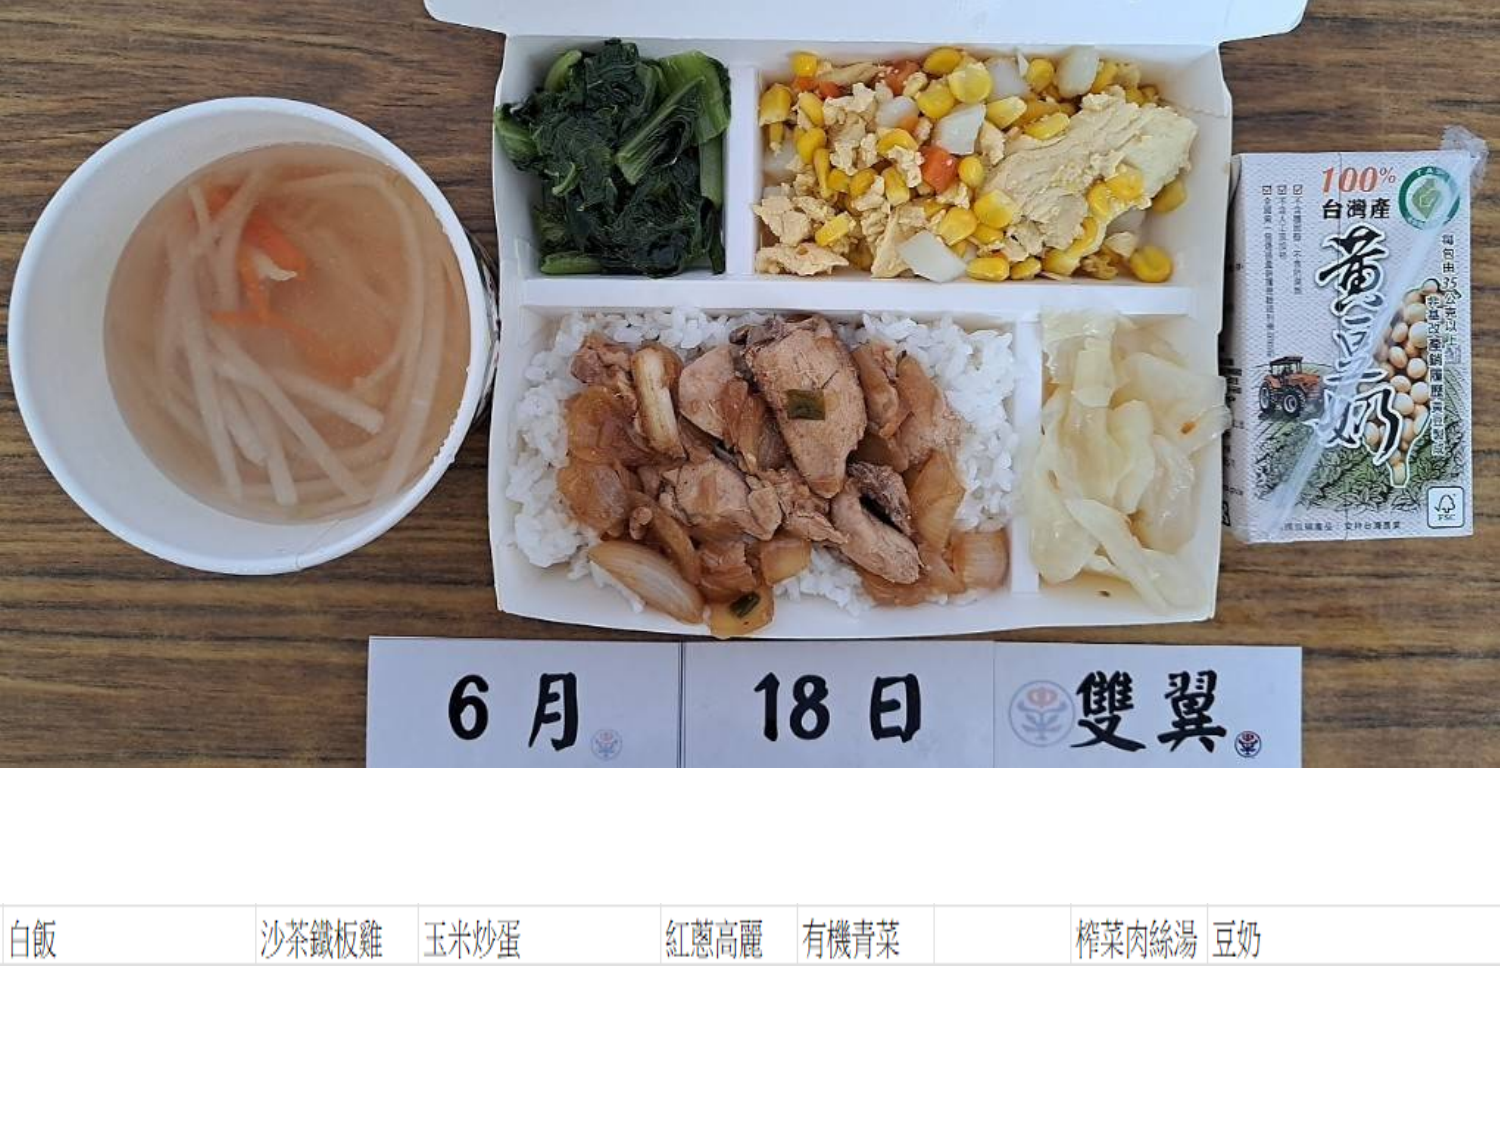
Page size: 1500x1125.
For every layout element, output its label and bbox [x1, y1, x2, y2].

picture [0, 903, 1500, 966]
picture [0, 0, 1500, 768]
